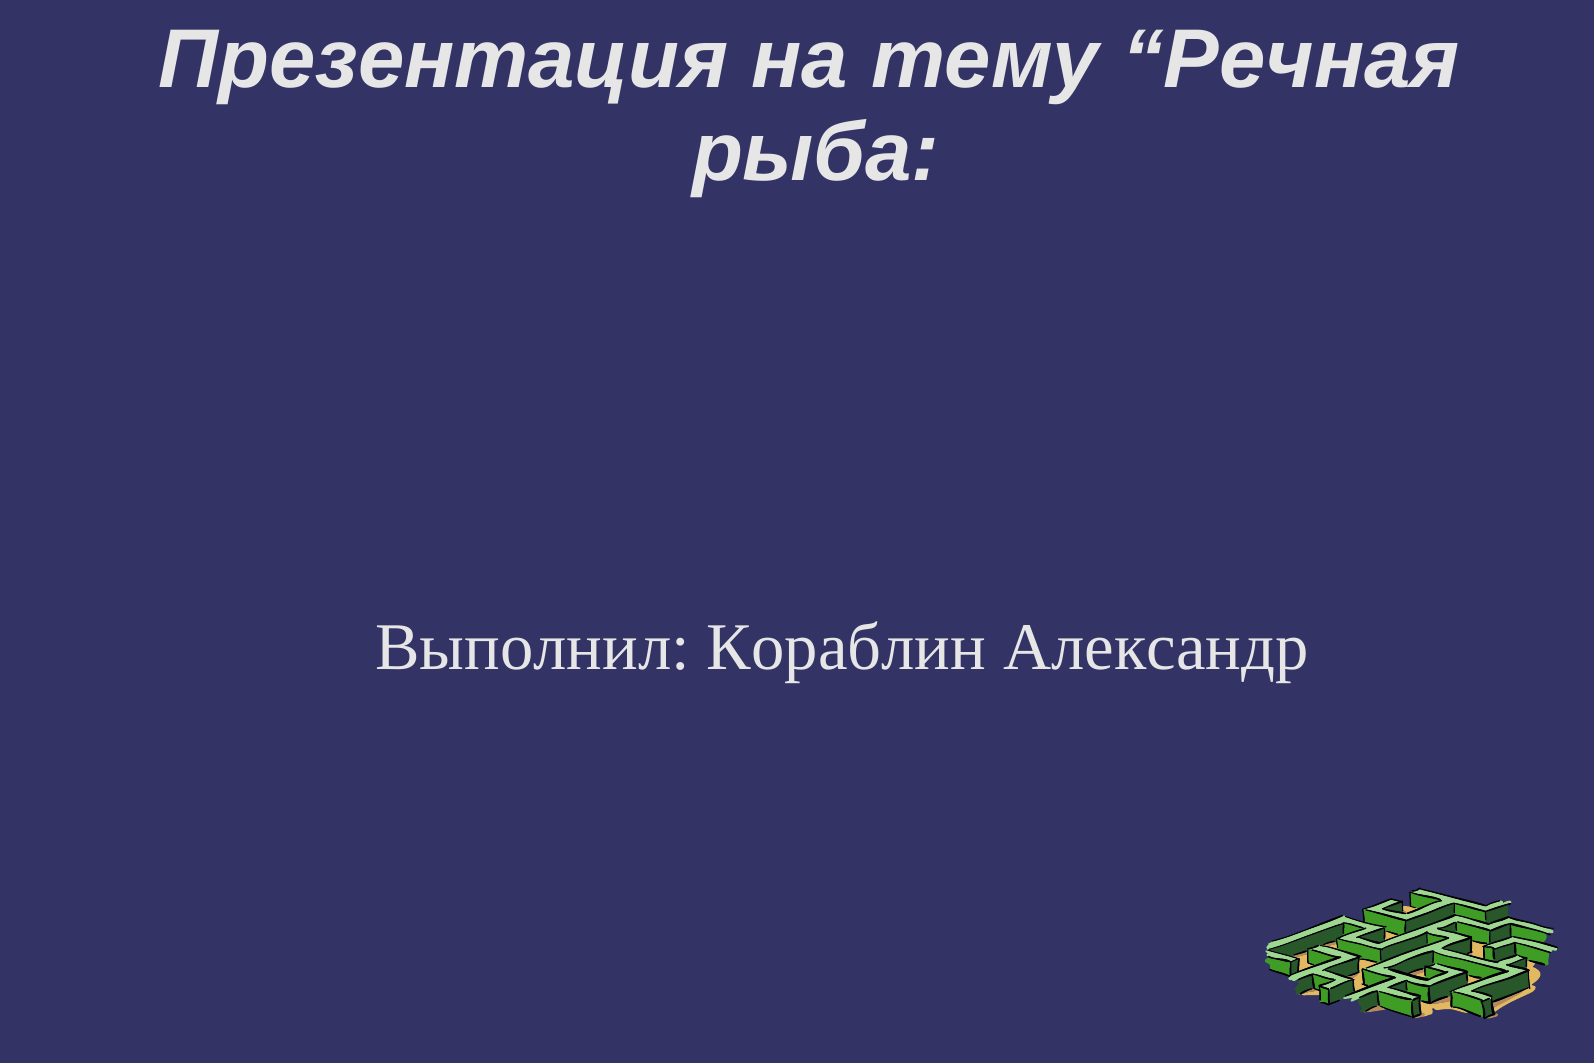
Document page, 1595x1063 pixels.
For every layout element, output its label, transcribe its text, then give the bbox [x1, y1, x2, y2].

subtitle Выполнил: Кораблин Александр [172, 312, 1514, 983]
title Презентация на тему “Речная рыба: [117, 9, 1479, 201]
